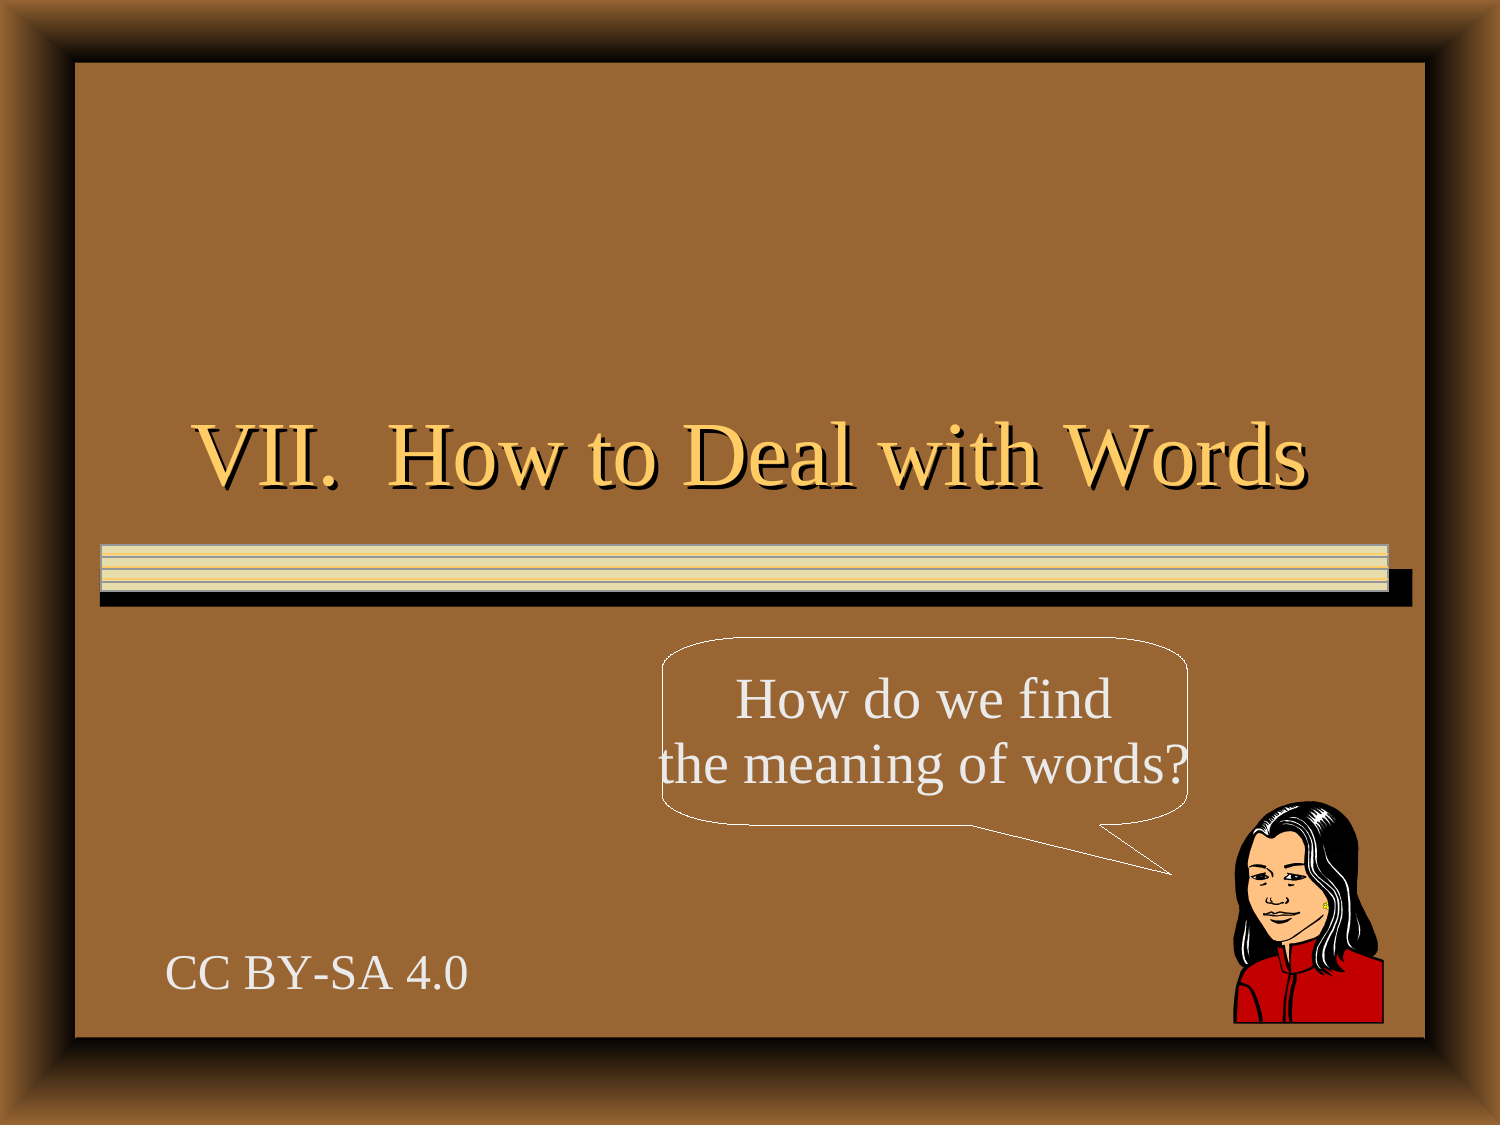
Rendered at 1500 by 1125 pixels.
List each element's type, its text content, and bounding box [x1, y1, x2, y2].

text_box How do we find the meaning of words? [662, 637, 1188, 875]
picture [1233, 801, 1384, 1024]
title VII. How to Deal with Words [112, 324, 1388, 513]
text_box CC BY-SA 4.0 [150, 937, 563, 1008]
